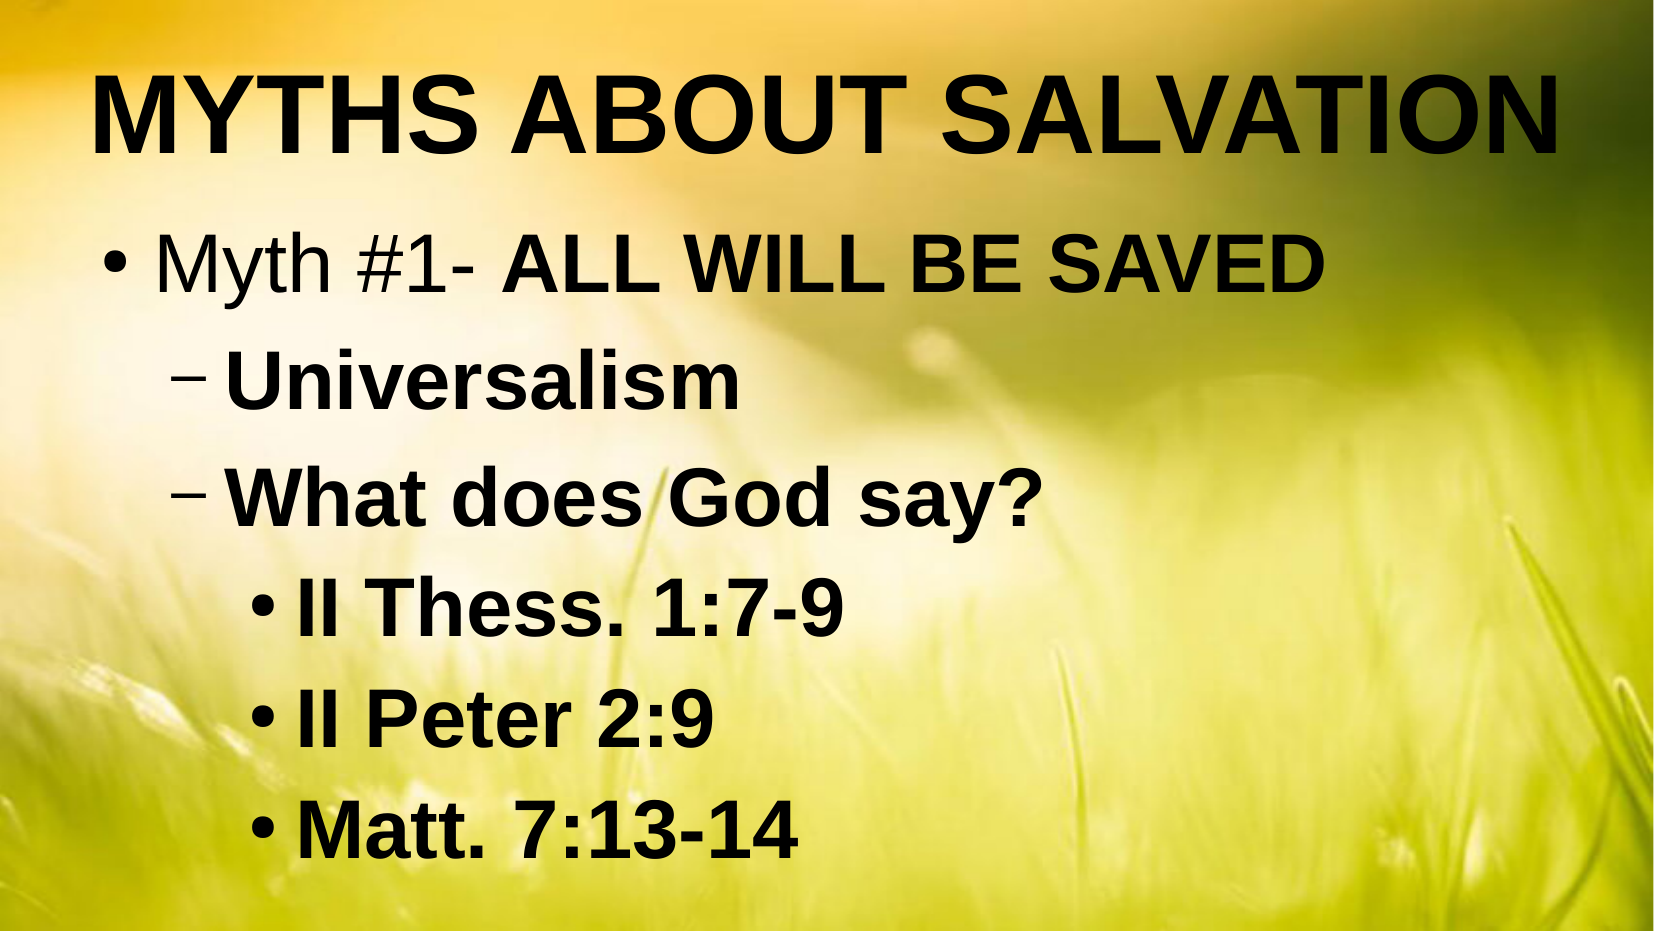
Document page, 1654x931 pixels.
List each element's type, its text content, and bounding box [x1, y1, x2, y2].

title MYTHS ABOUT SALVATION [82, 37, 1571, 193]
list Myth #1- ALL WILL BE SAVED Universalism What does God say? II Thess. 1:7-9 II Peter 2:9 Matt. 7:13-14 [82, 217, 1571, 886]
picture [0, 0, 1654, 931]
